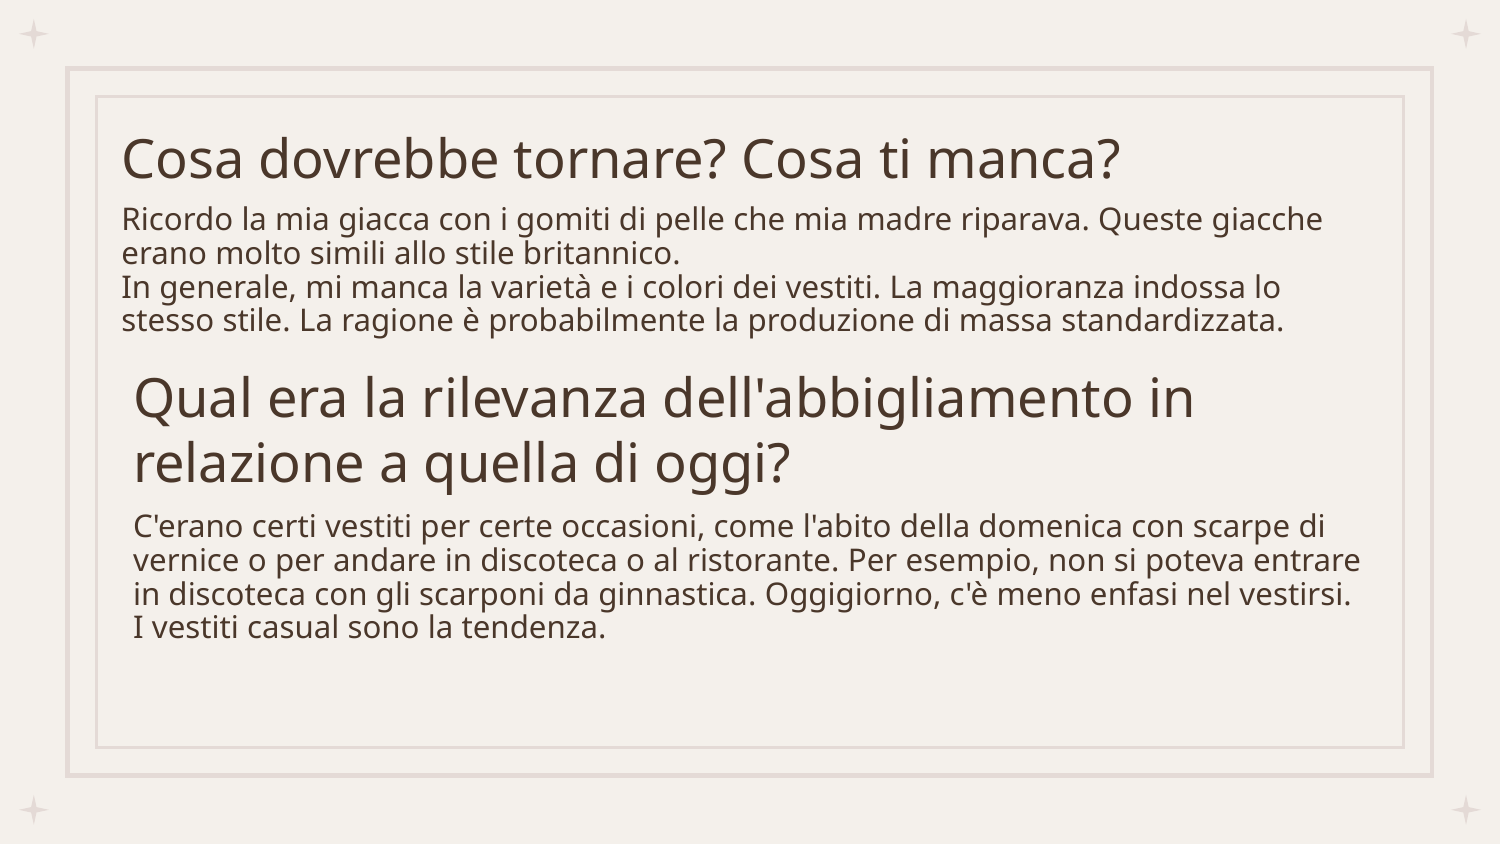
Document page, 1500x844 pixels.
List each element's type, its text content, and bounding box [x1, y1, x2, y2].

list Ricordo la mia giacca con i gomiti di pelle che mia madre riparava. Queste giacche erano molto simili allo stile britannico. In generale, mi manca la varietà e i colori dei vestiti. La maggioranza indossa lo stesso stile. La ragione è probabilmente la produzione di massa standardizzata. [106, 188, 1371, 296]
list C'erano certi vestiti per certe occasioni, come l'abito della domenica con scarpe di vernice o per andare in discoteca o al ristorante. Per esempio, non si poteva entrare in discoteca con gli scarponi da ginnastica. Oggigiorno, c'è meno enfasi nel vestirsi. I vestiti casual sono la tendenza. [118, 496, 1382, 603]
title Cosa dovrebbe tornare? Cosa ti manca? [106, 112, 1371, 188]
title Qual era la rilevanza dell'abbigliamento in relazione a quella di oggi? [118, 383, 1382, 473]
